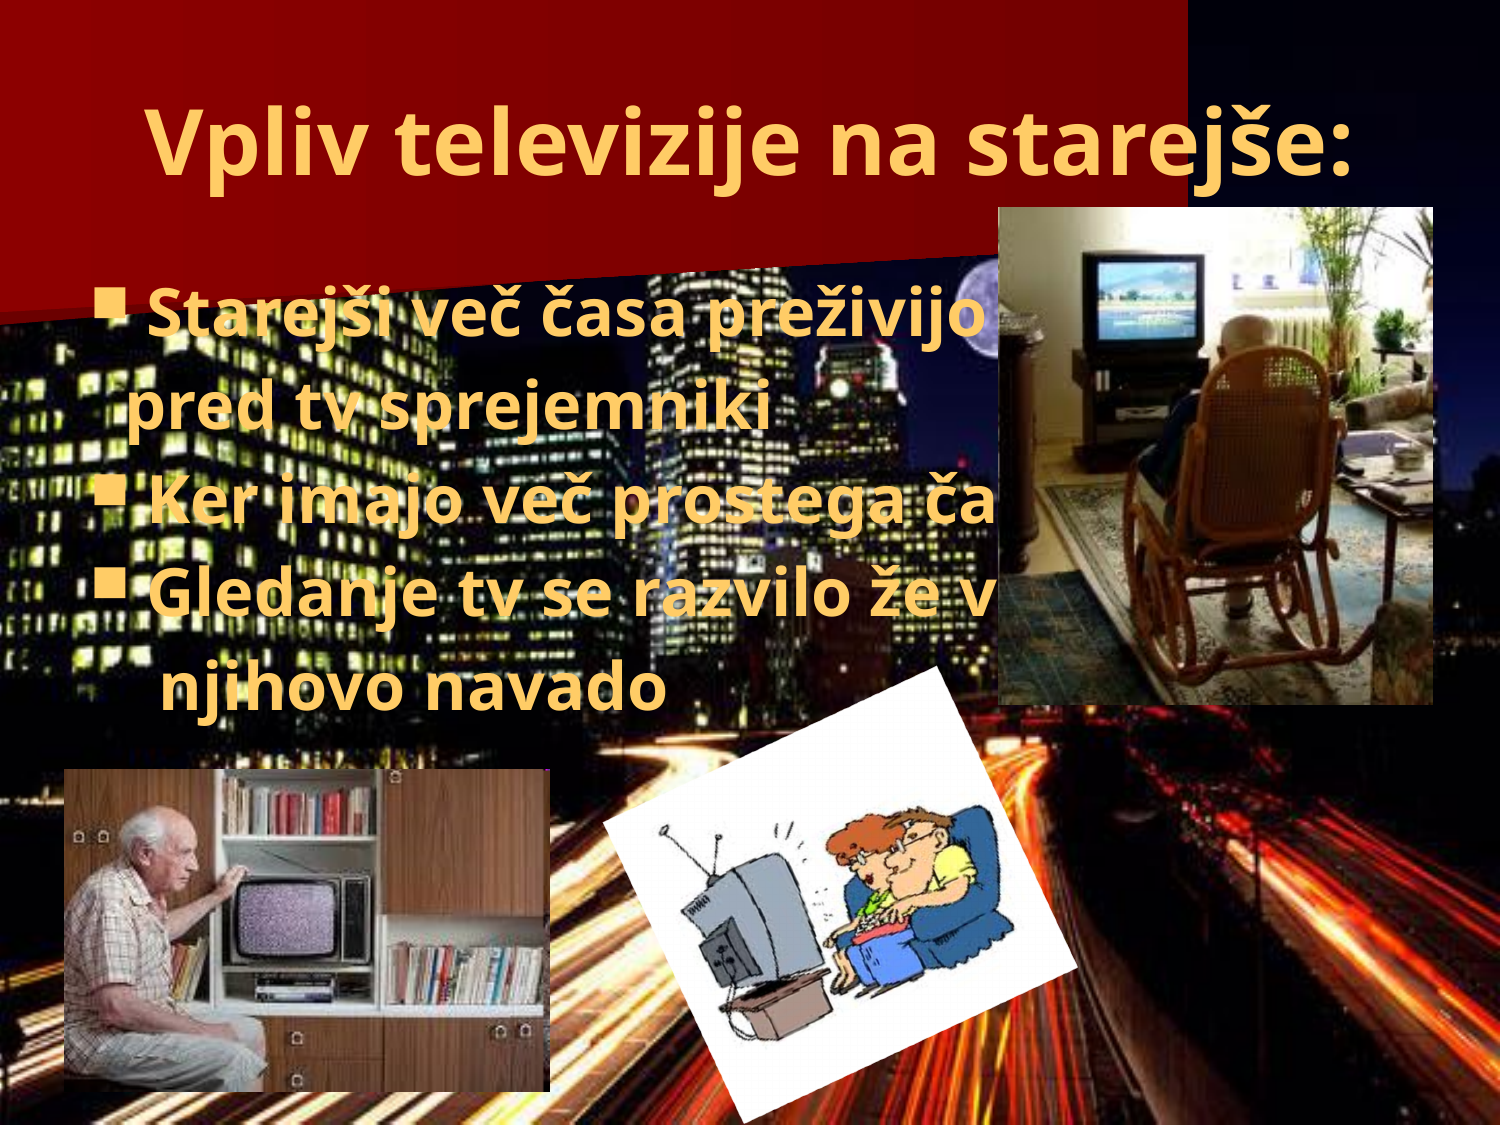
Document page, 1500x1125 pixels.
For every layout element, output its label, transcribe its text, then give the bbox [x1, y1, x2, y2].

title Vpliv televizije na starejše: [75, 45, 1425, 233]
list Starejši več časa preživijo pred tv sprejemniki Ker imajo več prostega časa Gledanje tv se razvilo že v njihovo navado [75, 262, 1425, 1000]
picture [0, 0, 1500, 1125]
